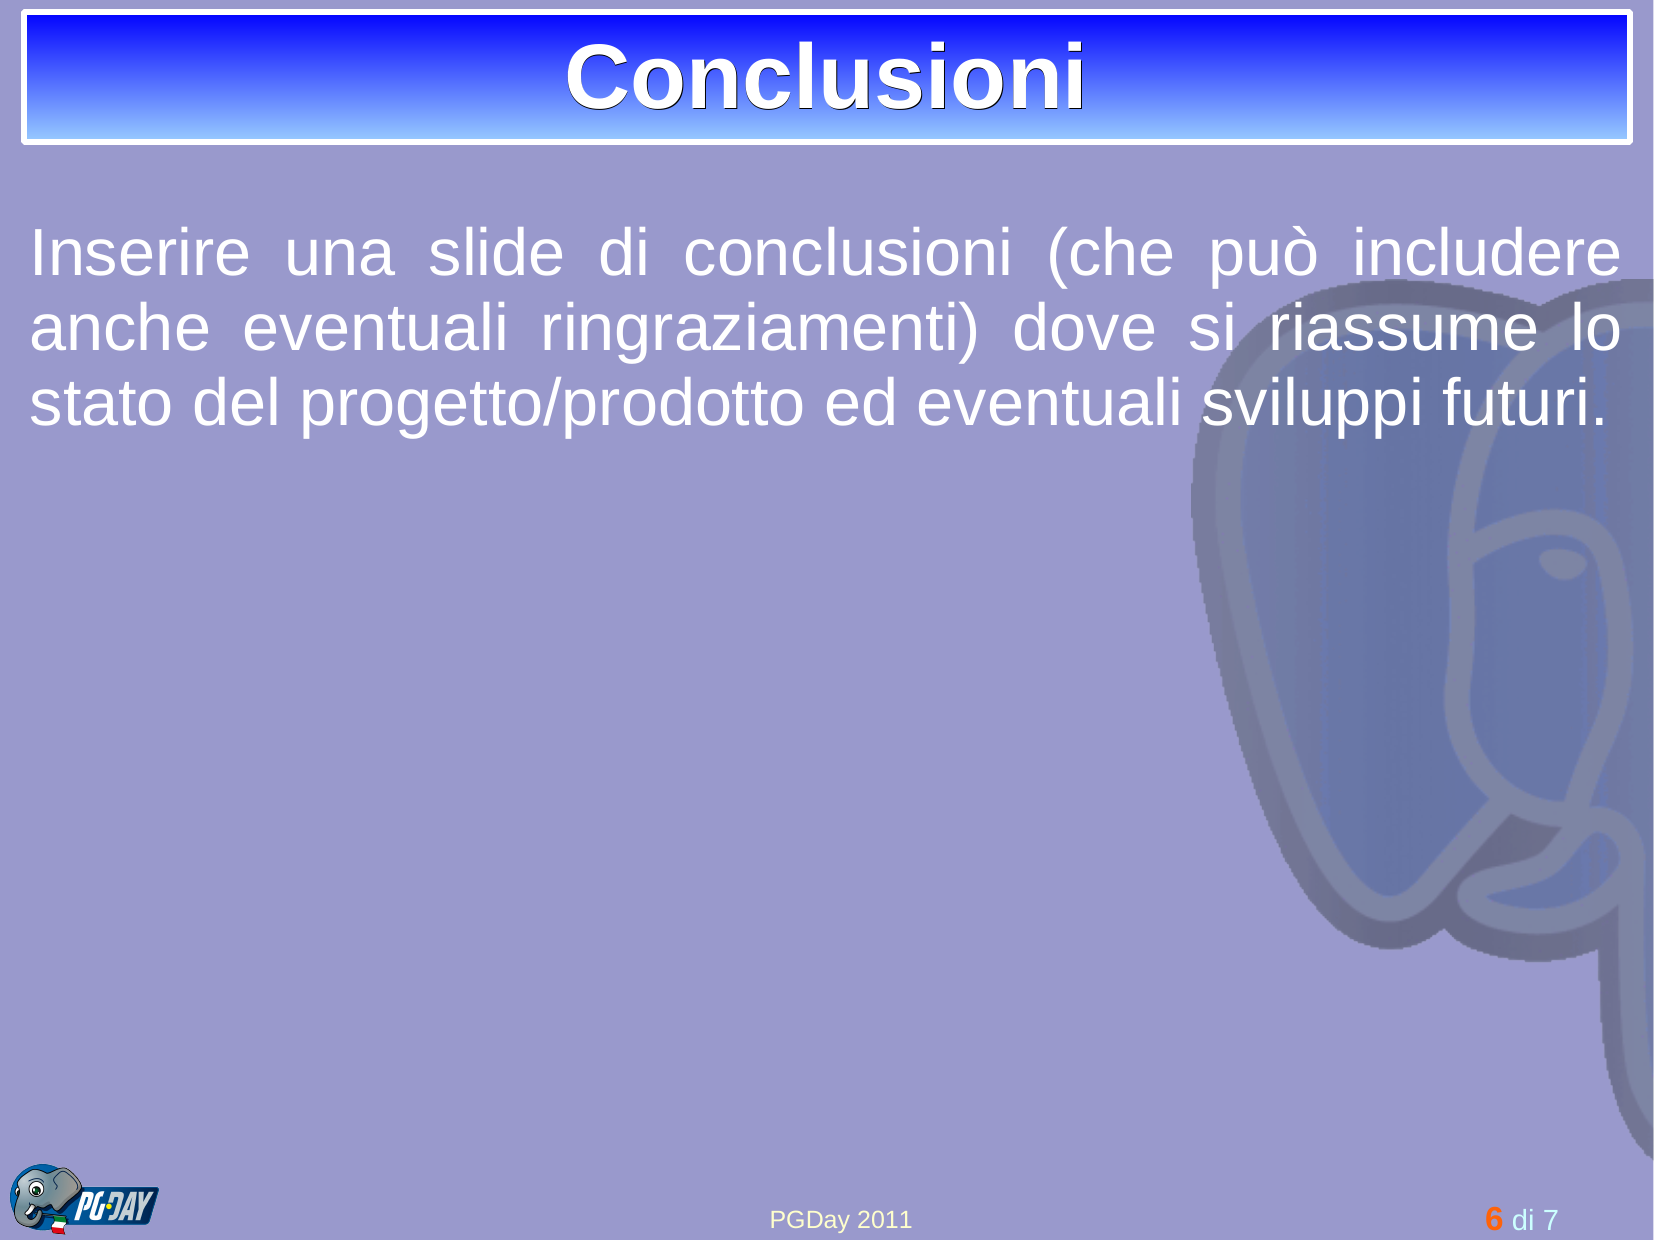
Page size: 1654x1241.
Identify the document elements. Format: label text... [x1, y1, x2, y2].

list Inserire una slide di conclusioni (che può includere anche eventuali ringraziamenti) dove si riassume lo stato del progetto/prodotto ed eventuali sviluppi futuri. [29, 215, 1625, 1137]
picture [1191, 279, 1654, 1182]
title Conclusioni [23, 19, 1630, 135]
picture [9, 1163, 160, 1236]
